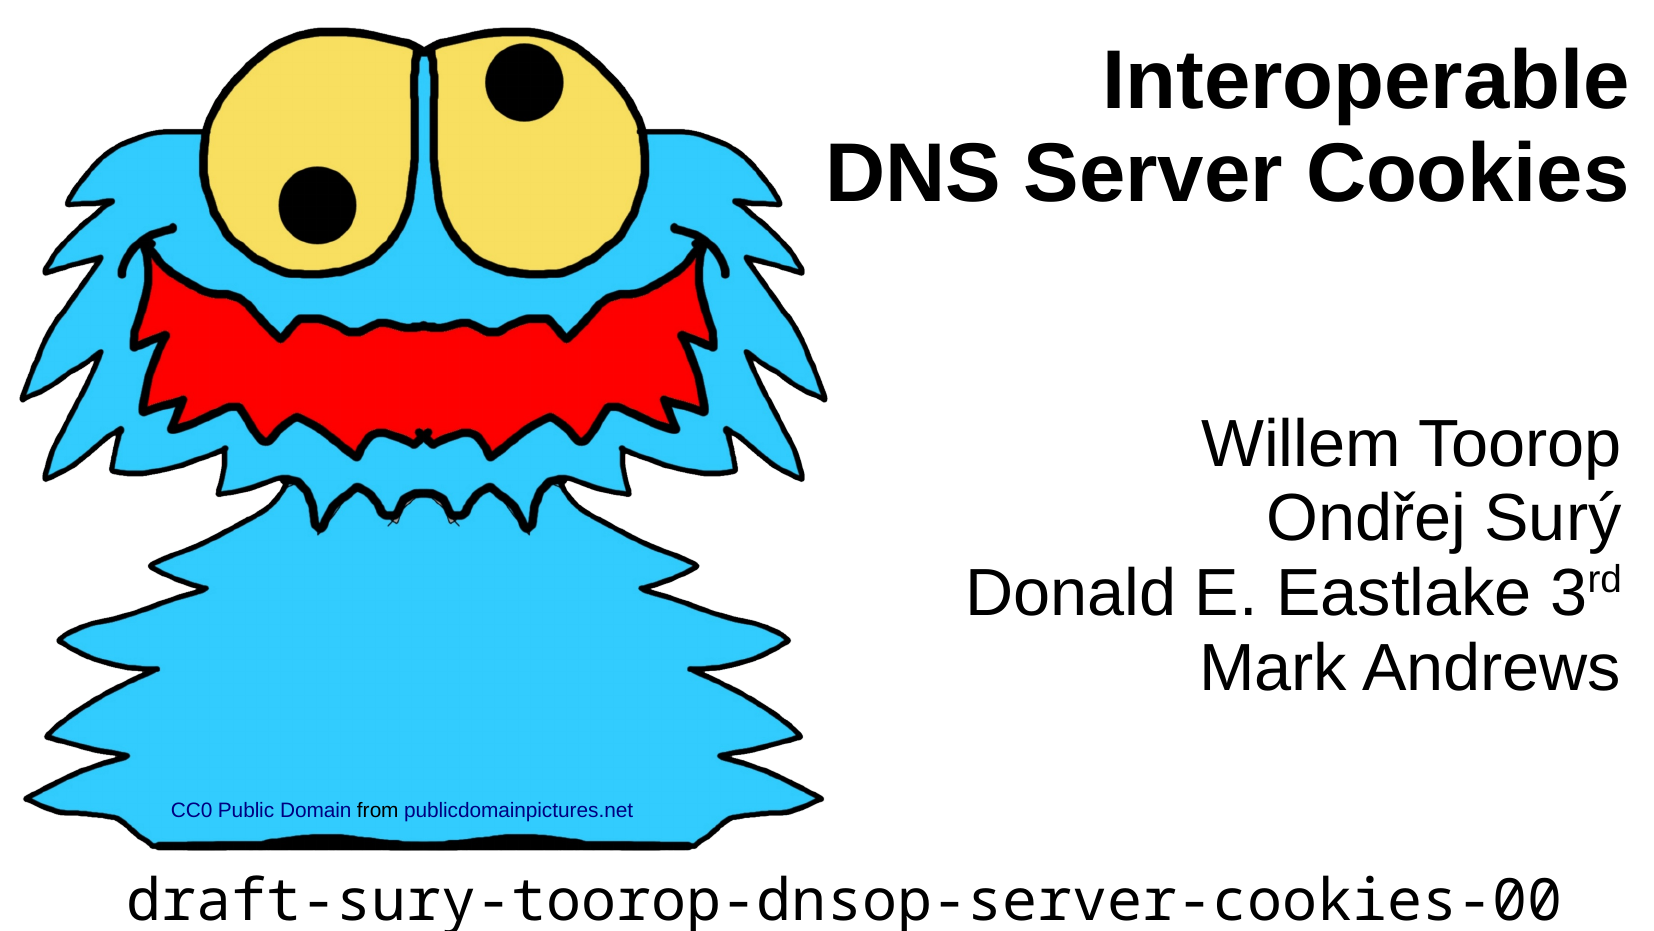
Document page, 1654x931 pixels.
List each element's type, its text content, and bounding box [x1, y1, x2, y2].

text_box draft-sury-toorop-dnsop-server-cookies-00 [112, 850, 1648, 931]
picture [19, 27, 828, 851]
title Interoperable DNS Server Cookies [828, 33, 1630, 220]
text_box CC0 Public Domain from publicdomainpictures.net [156, 791, 697, 830]
subtitle Willem Toorop Ondřej Surý Donald E. Eastlake 3rd Mark Andrews [938, 342, 1622, 768]
